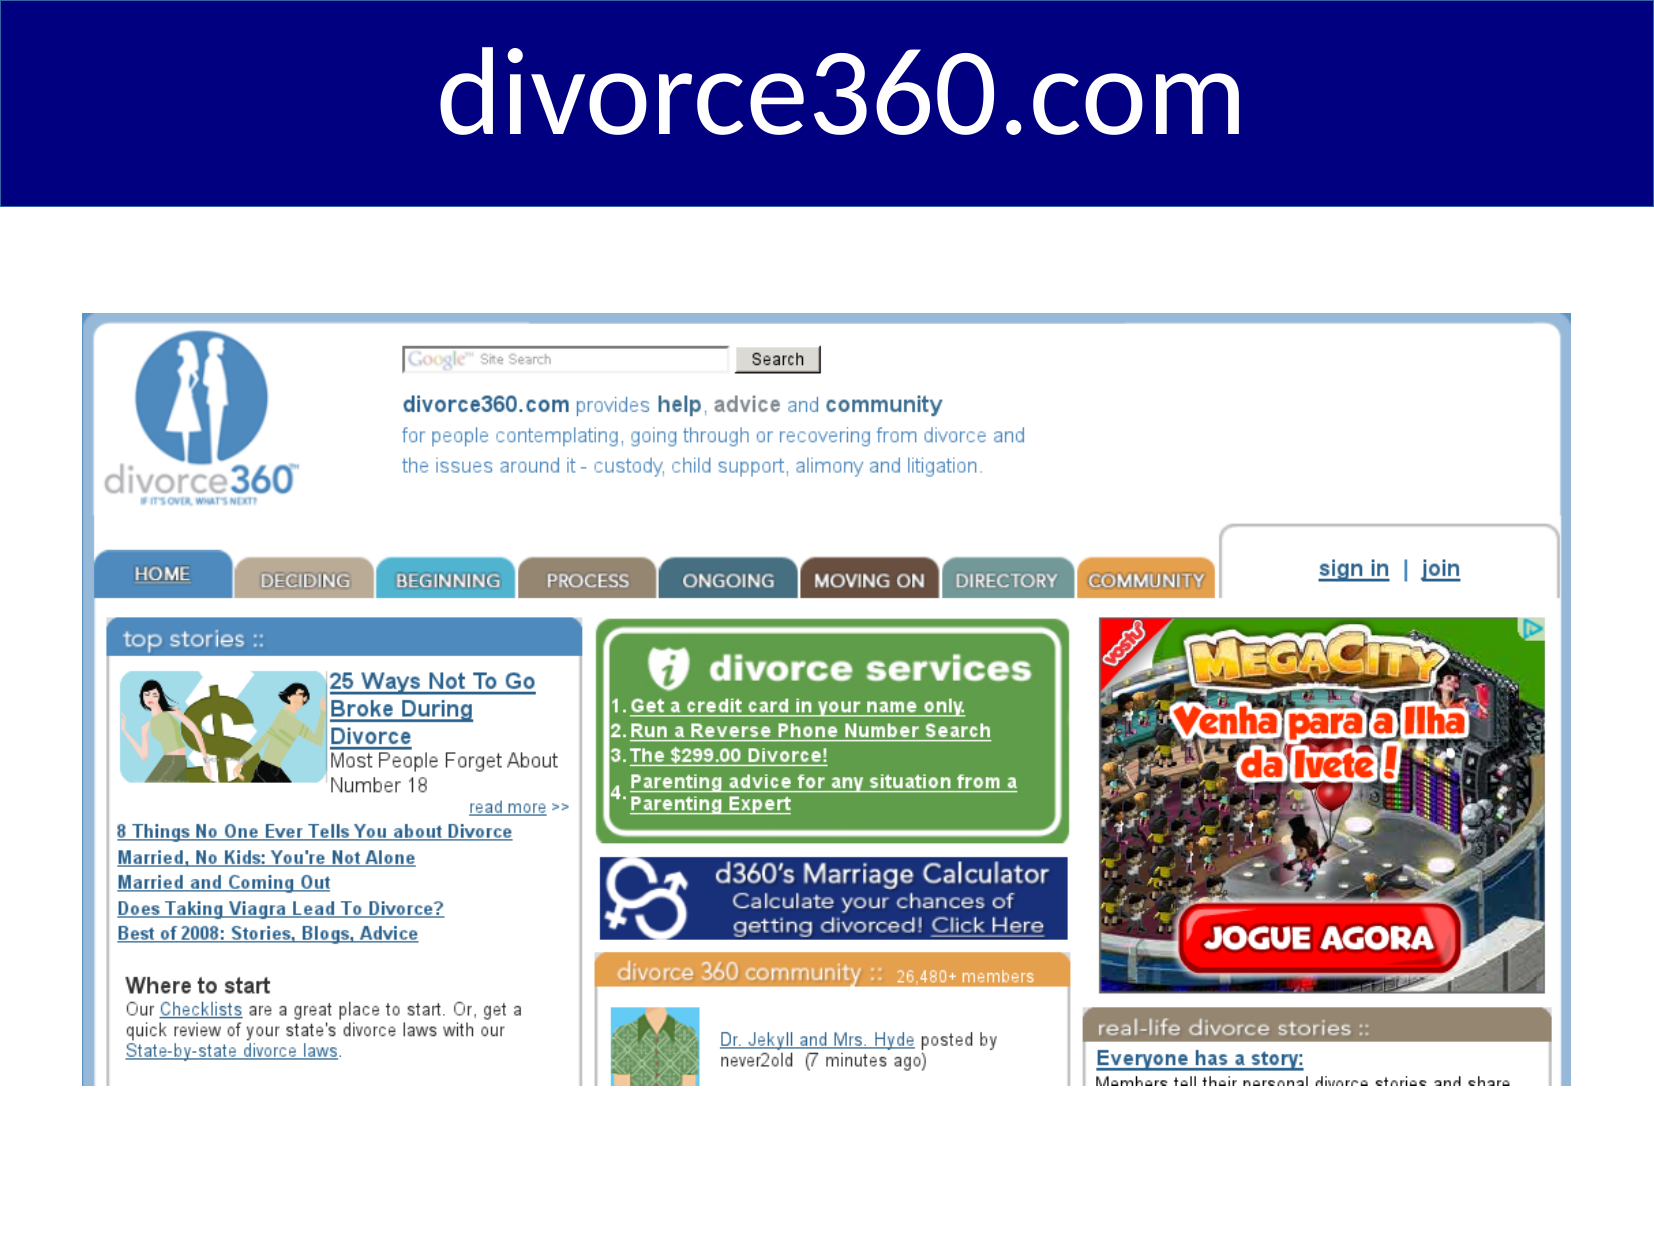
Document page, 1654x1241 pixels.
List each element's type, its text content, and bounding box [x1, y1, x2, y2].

picture [82, 313, 1571, 1086]
title divorce360.com [0, 0, 1654, 207]
